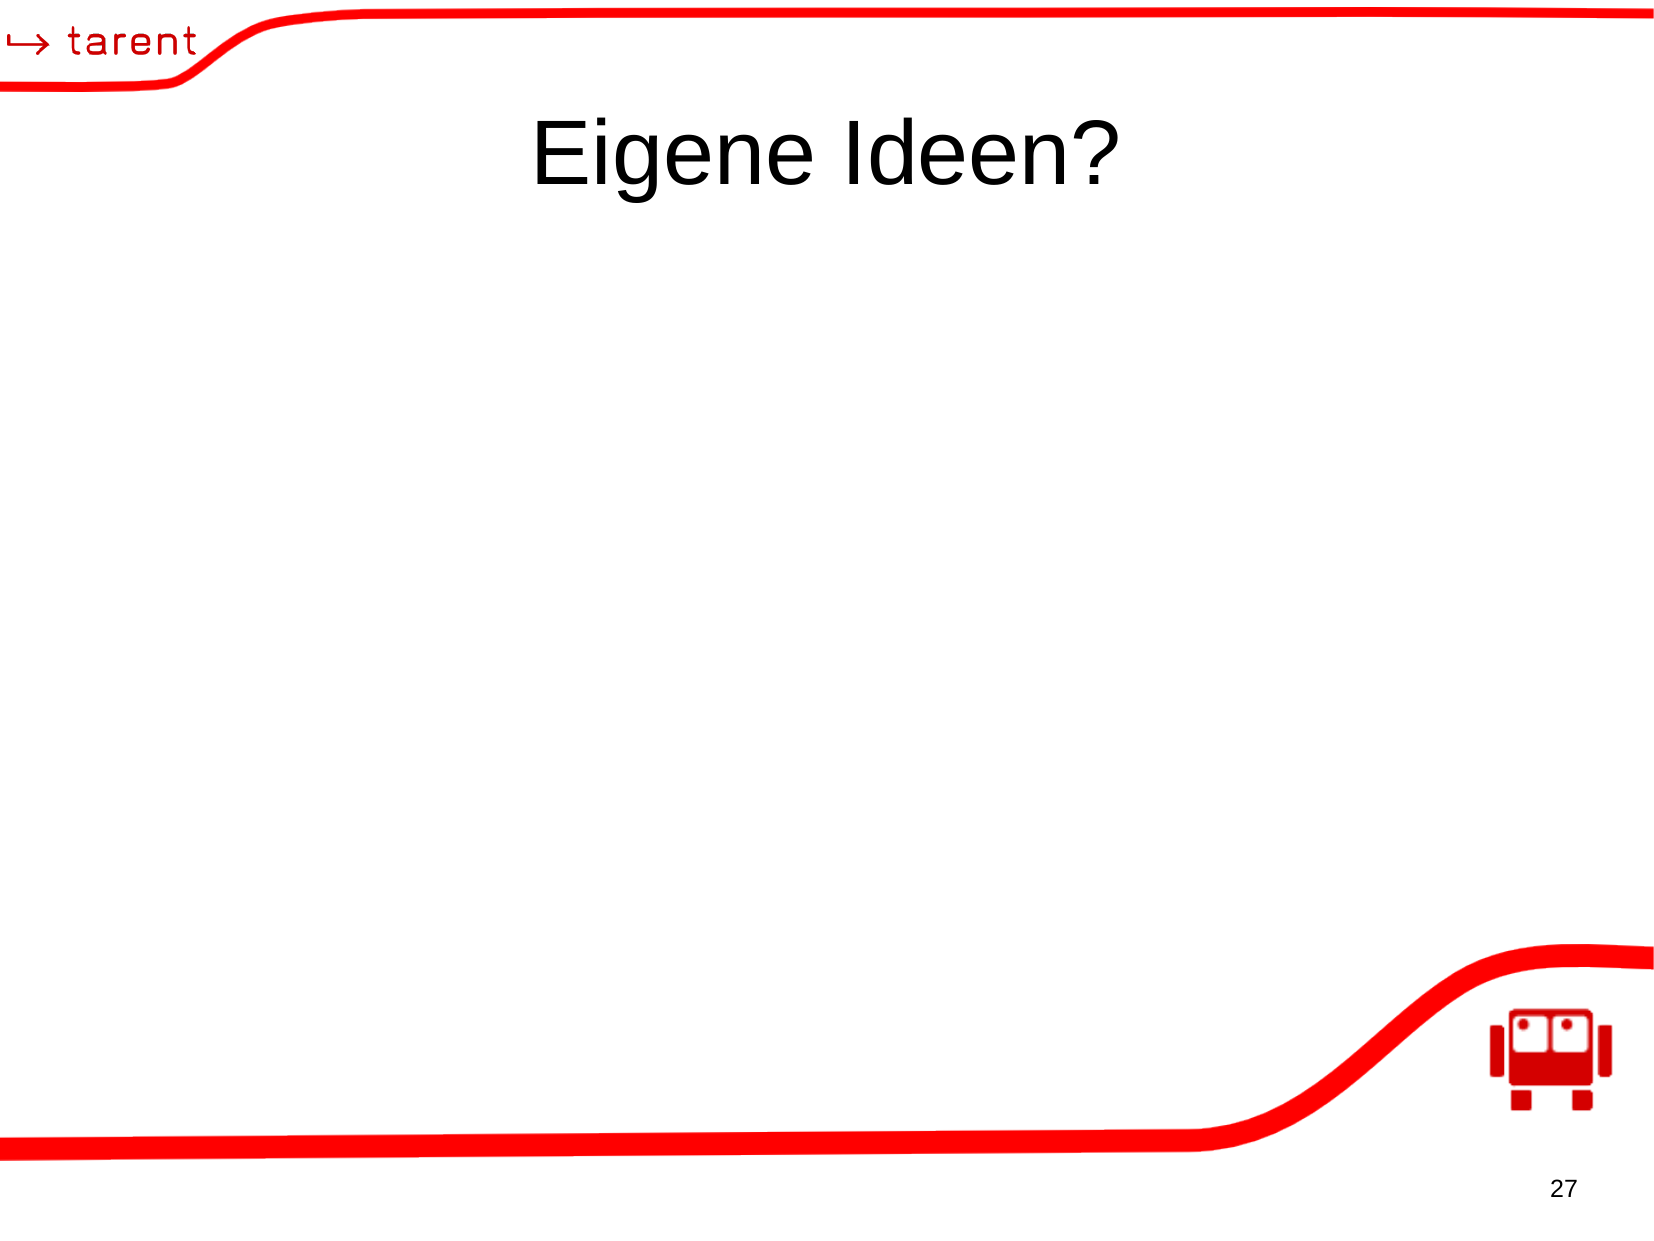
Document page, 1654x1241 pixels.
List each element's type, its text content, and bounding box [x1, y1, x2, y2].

title Eigene Ideen? [82, 49, 1571, 257]
picture [0, 944, 1654, 1161]
picture [0, 7, 1654, 92]
